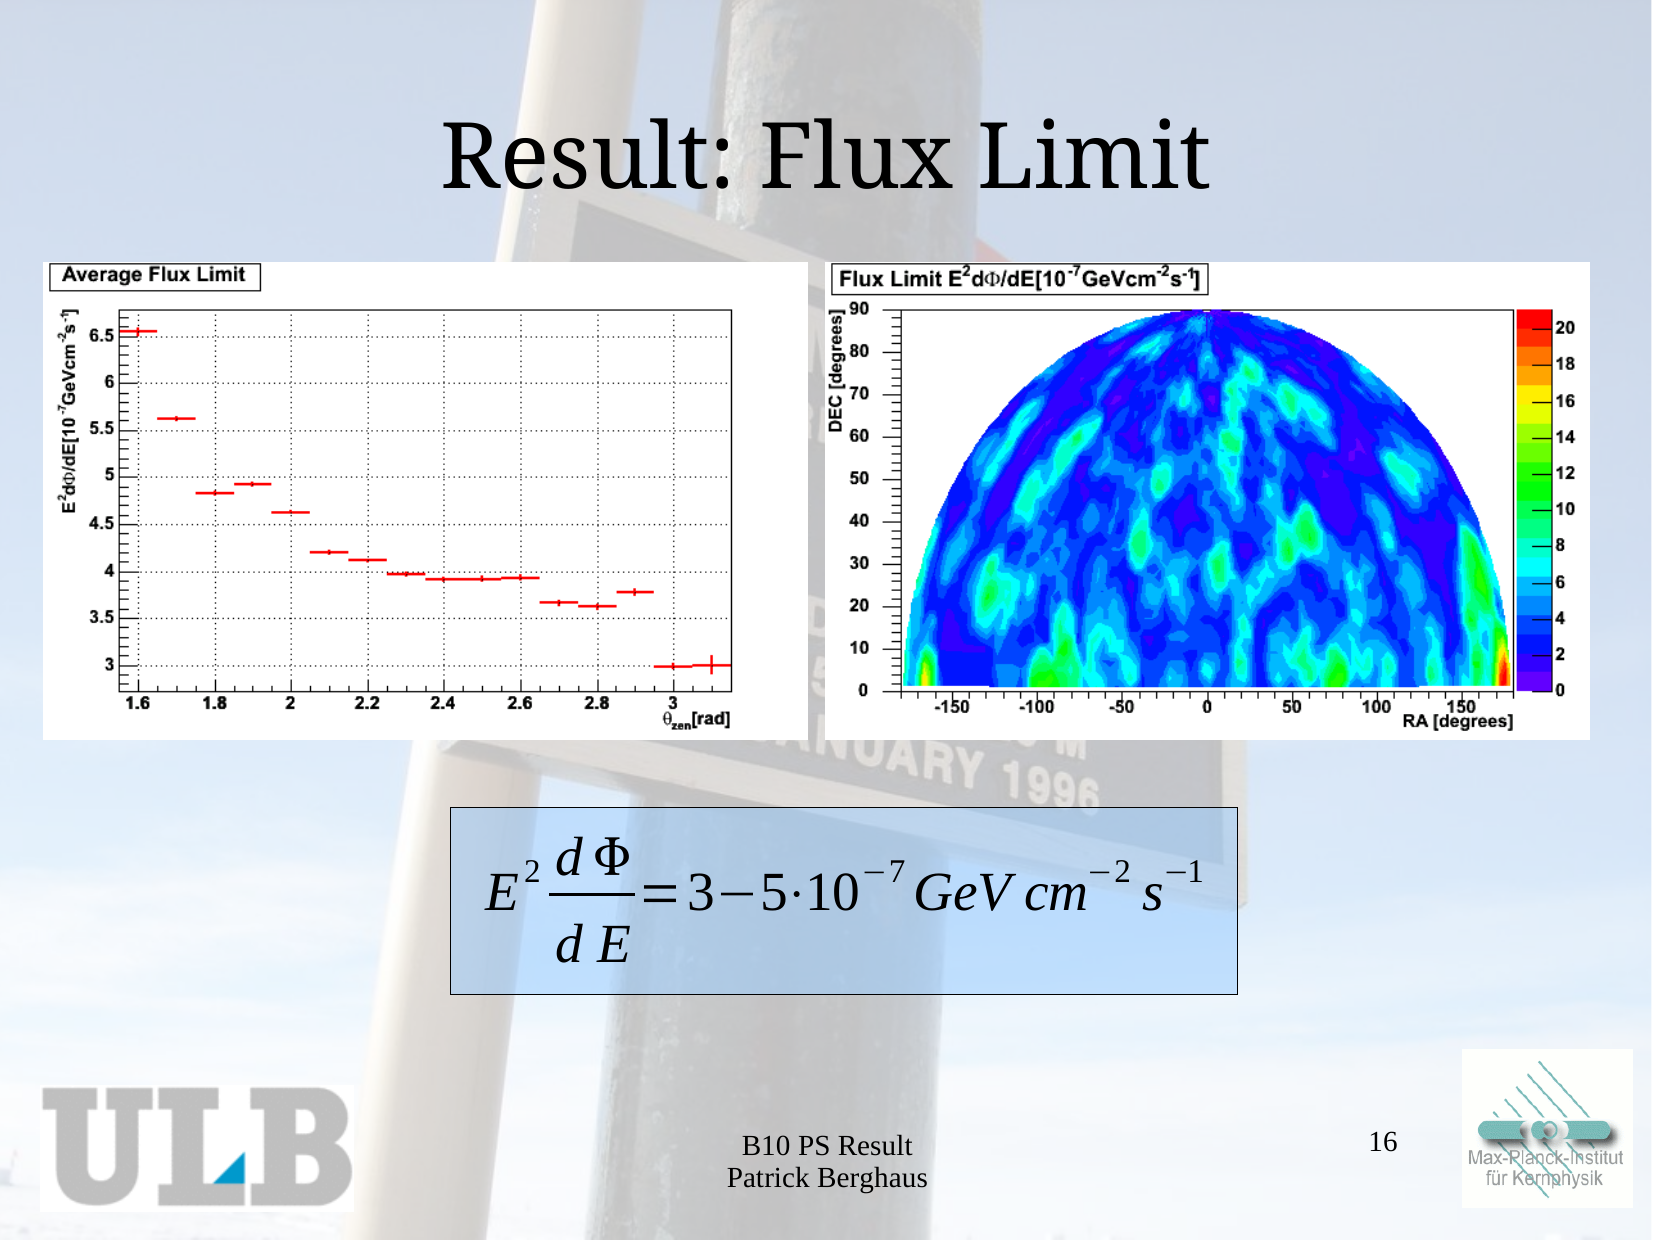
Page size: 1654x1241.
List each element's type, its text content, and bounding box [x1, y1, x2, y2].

title Result: Flux Limit [82, 49, 1571, 257]
picture [43, 262, 808, 740]
picture [825, 262, 1590, 740]
text_box [450, 807, 1238, 995]
picture [1462, 1049, 1633, 1208]
picture [40, 1085, 354, 1212]
chart [468, 813, 1219, 977]
